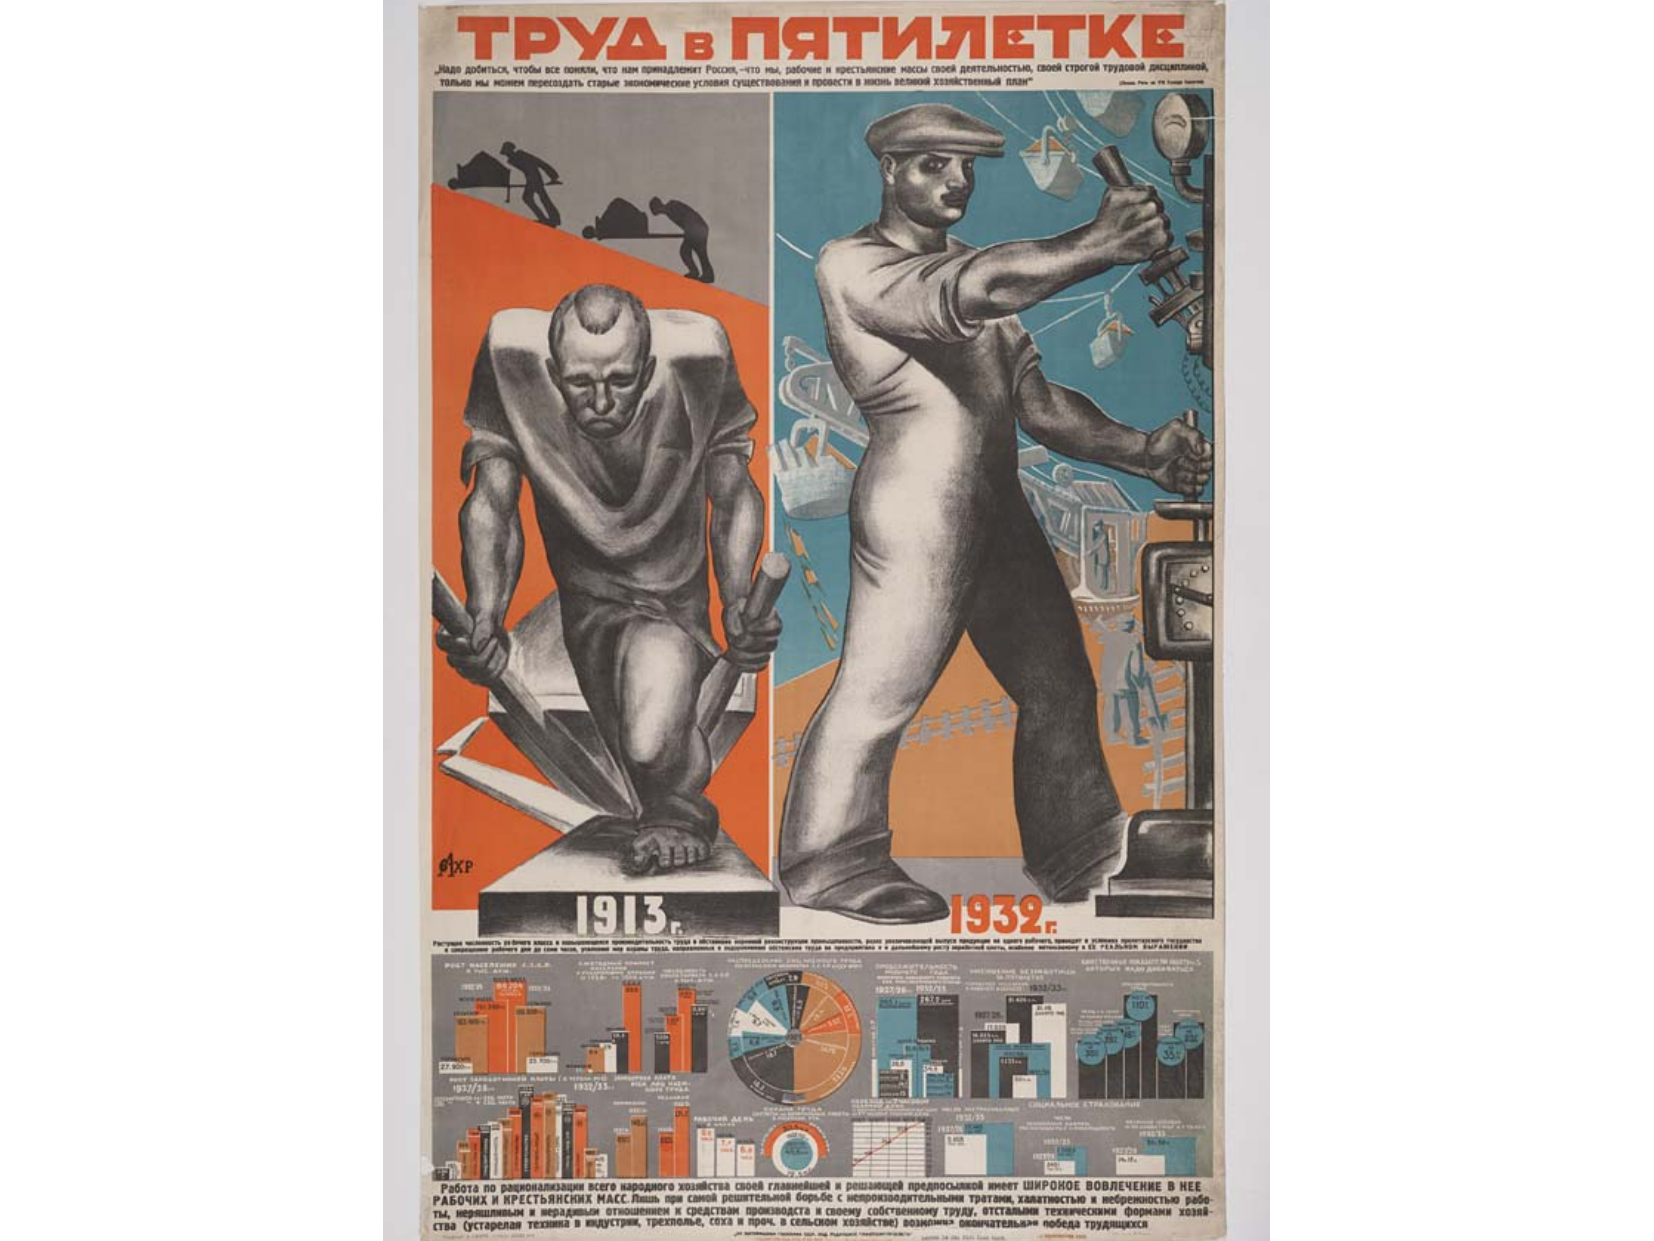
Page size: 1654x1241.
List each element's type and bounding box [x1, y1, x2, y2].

picture [383, 0, 1270, 1241]
